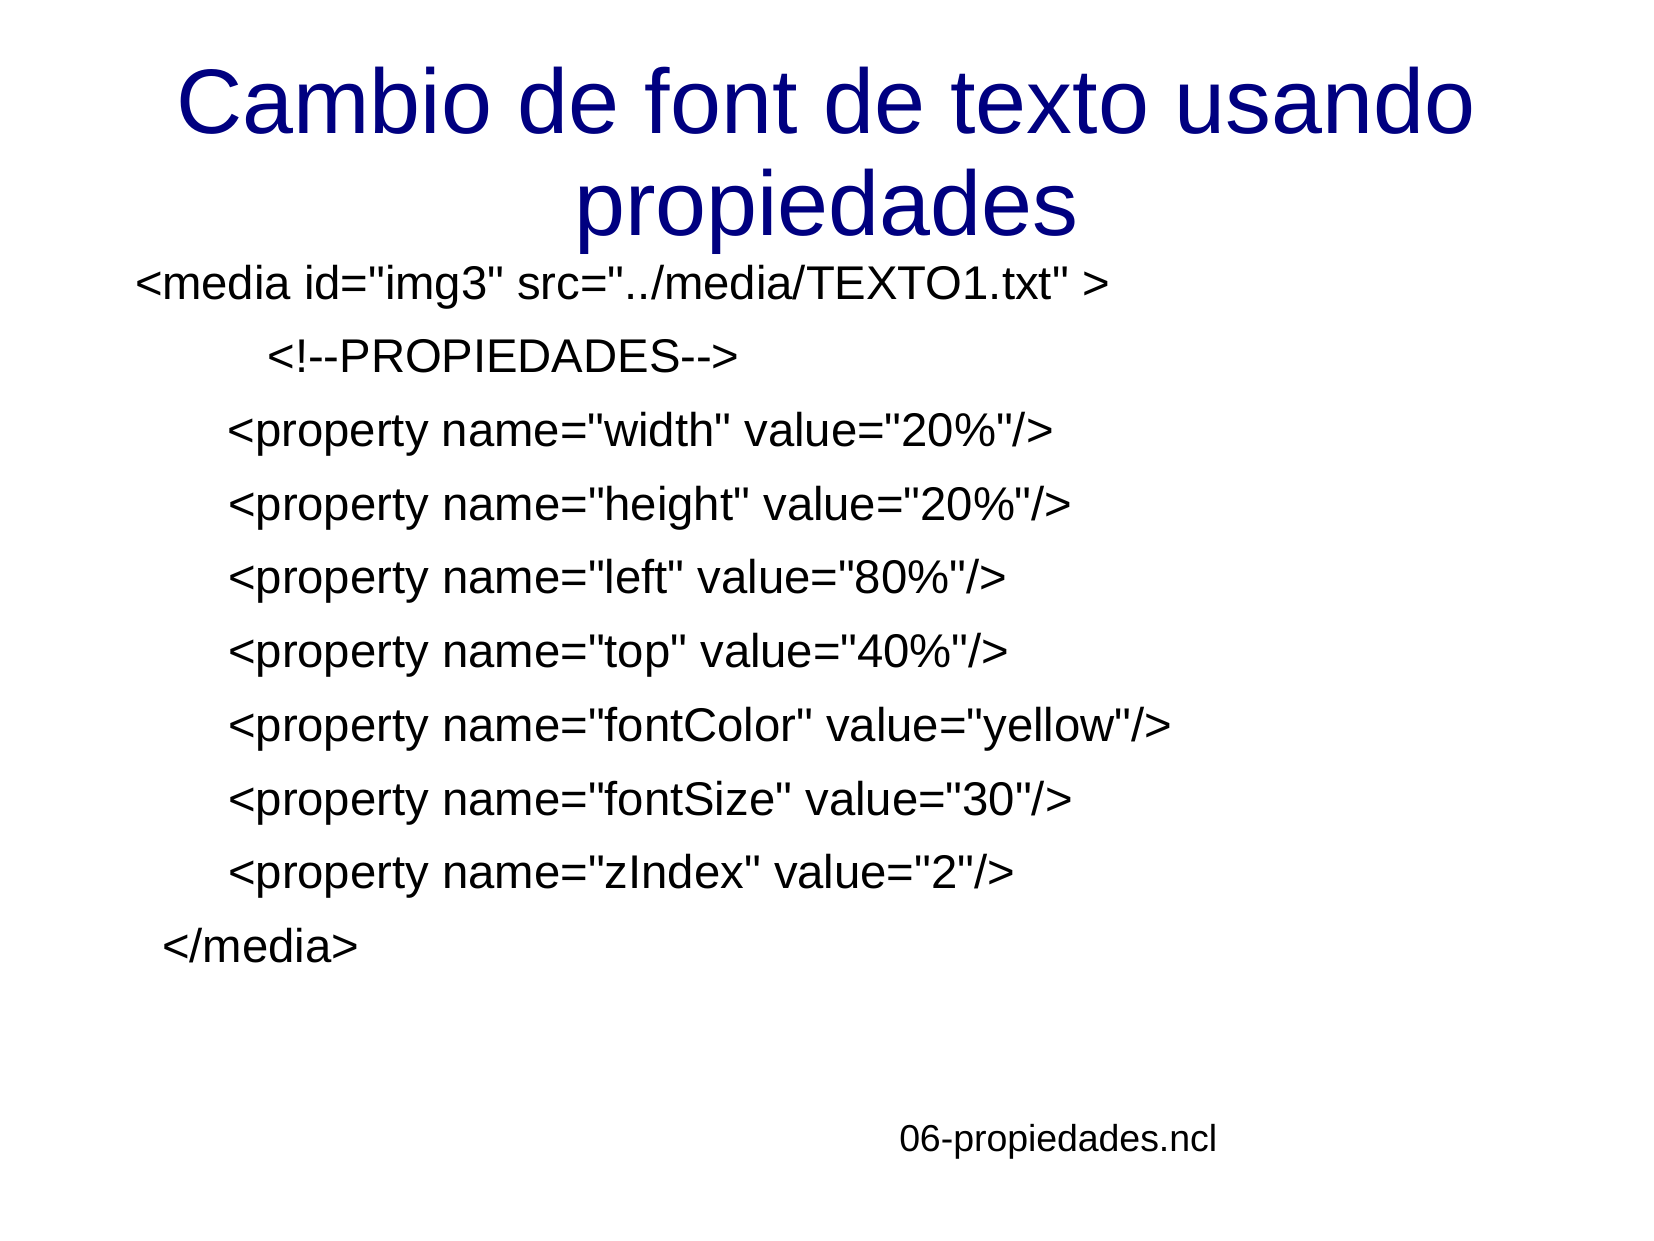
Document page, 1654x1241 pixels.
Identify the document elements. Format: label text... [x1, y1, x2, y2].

list <media id="img3" src="../media/TEXTO1.txt" > <!--PROPIEDADES--> <property name="width" value="20%"/> <property name="height" value="20%"/> <property name="left" value="80%"/> <property name="top" value="40%"/> <property name="fontColor" value="yellow"/> <property name="fontSize" value="30"/> <property name="zIndex" value="2"/> </media> [82, 256, 1538, 976]
title Cambio de font de texto usando propiedades [82, 49, 1571, 257]
text_box 06-propiedades.ncl [884, 1109, 1232, 1167]
